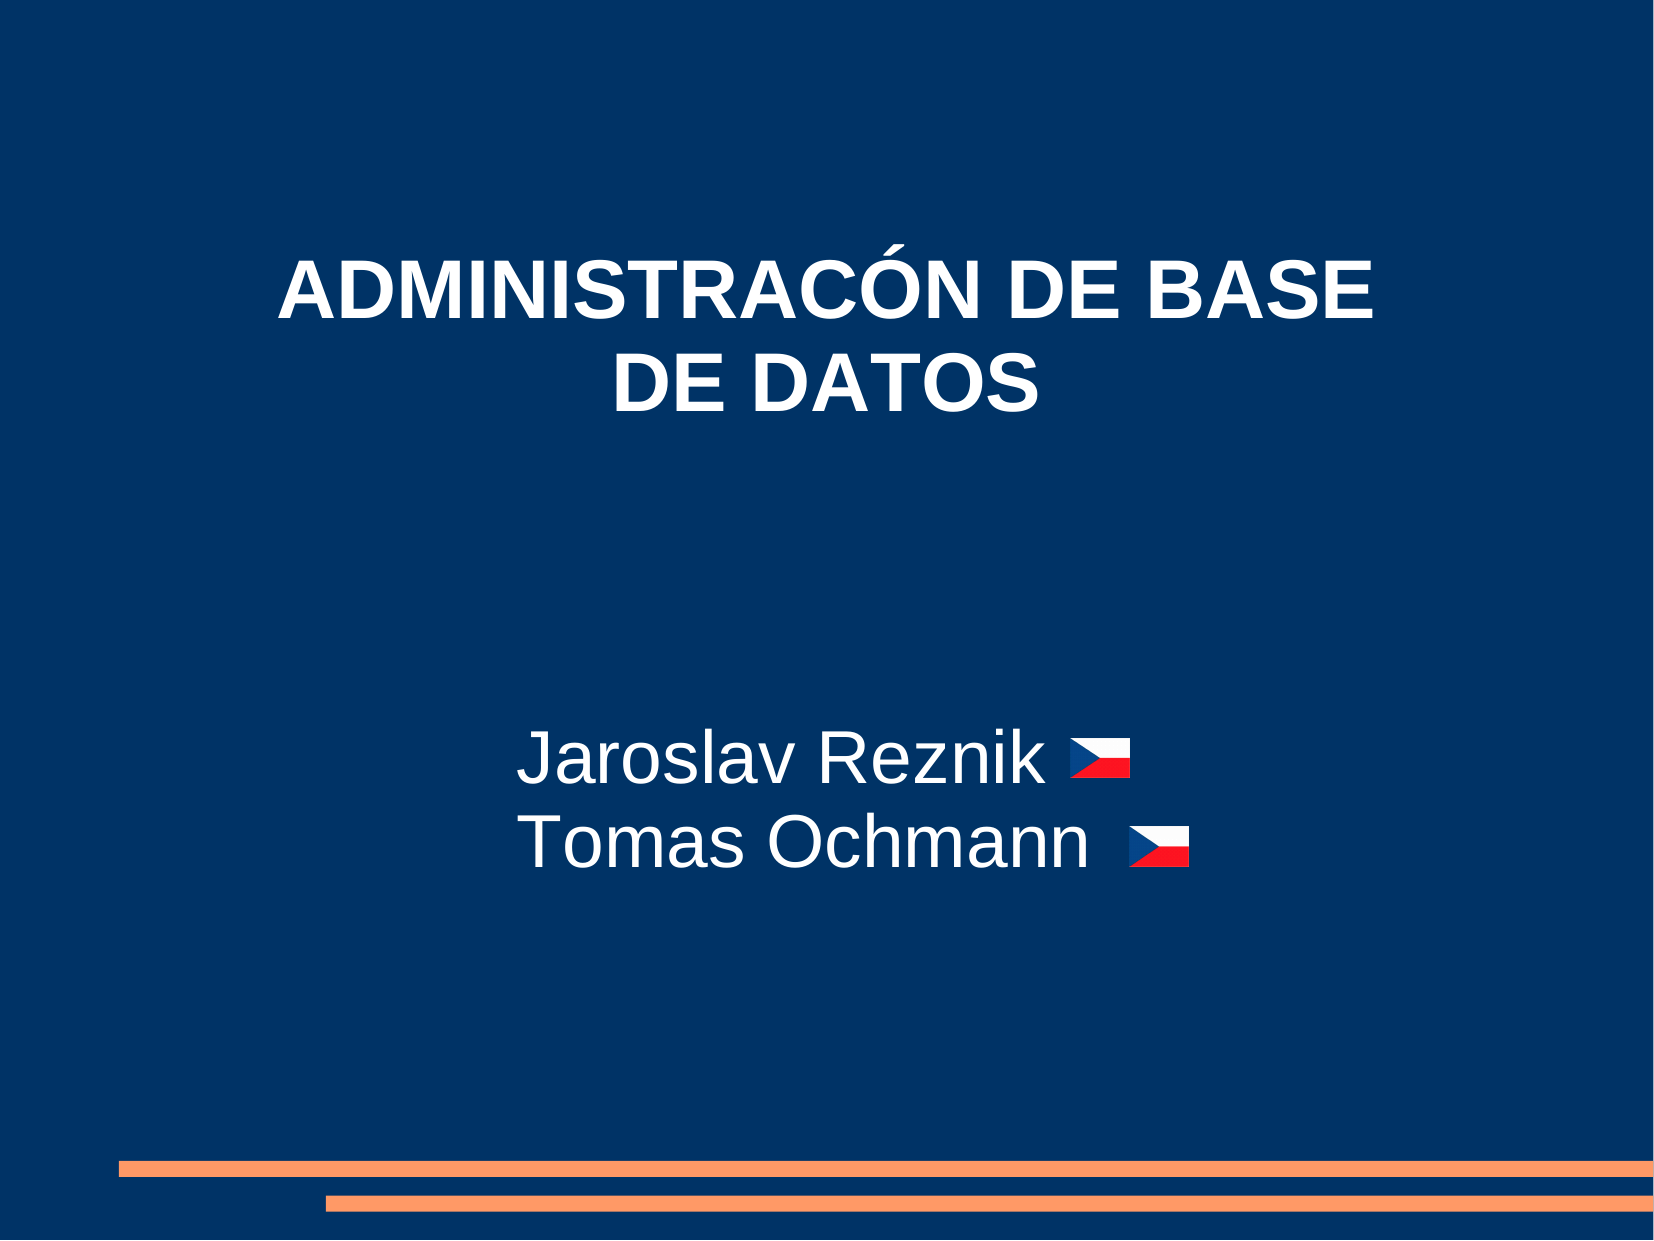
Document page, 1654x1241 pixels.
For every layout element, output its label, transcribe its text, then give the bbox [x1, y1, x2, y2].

picture [1129, 826, 1189, 867]
text_box Jaroslav Reznik Tomas Ochmann [501, 708, 1107, 916]
text_box ADMINISTRACÓN DE BASE DE DATOS [262, 236, 1392, 438]
picture [1070, 738, 1130, 778]
